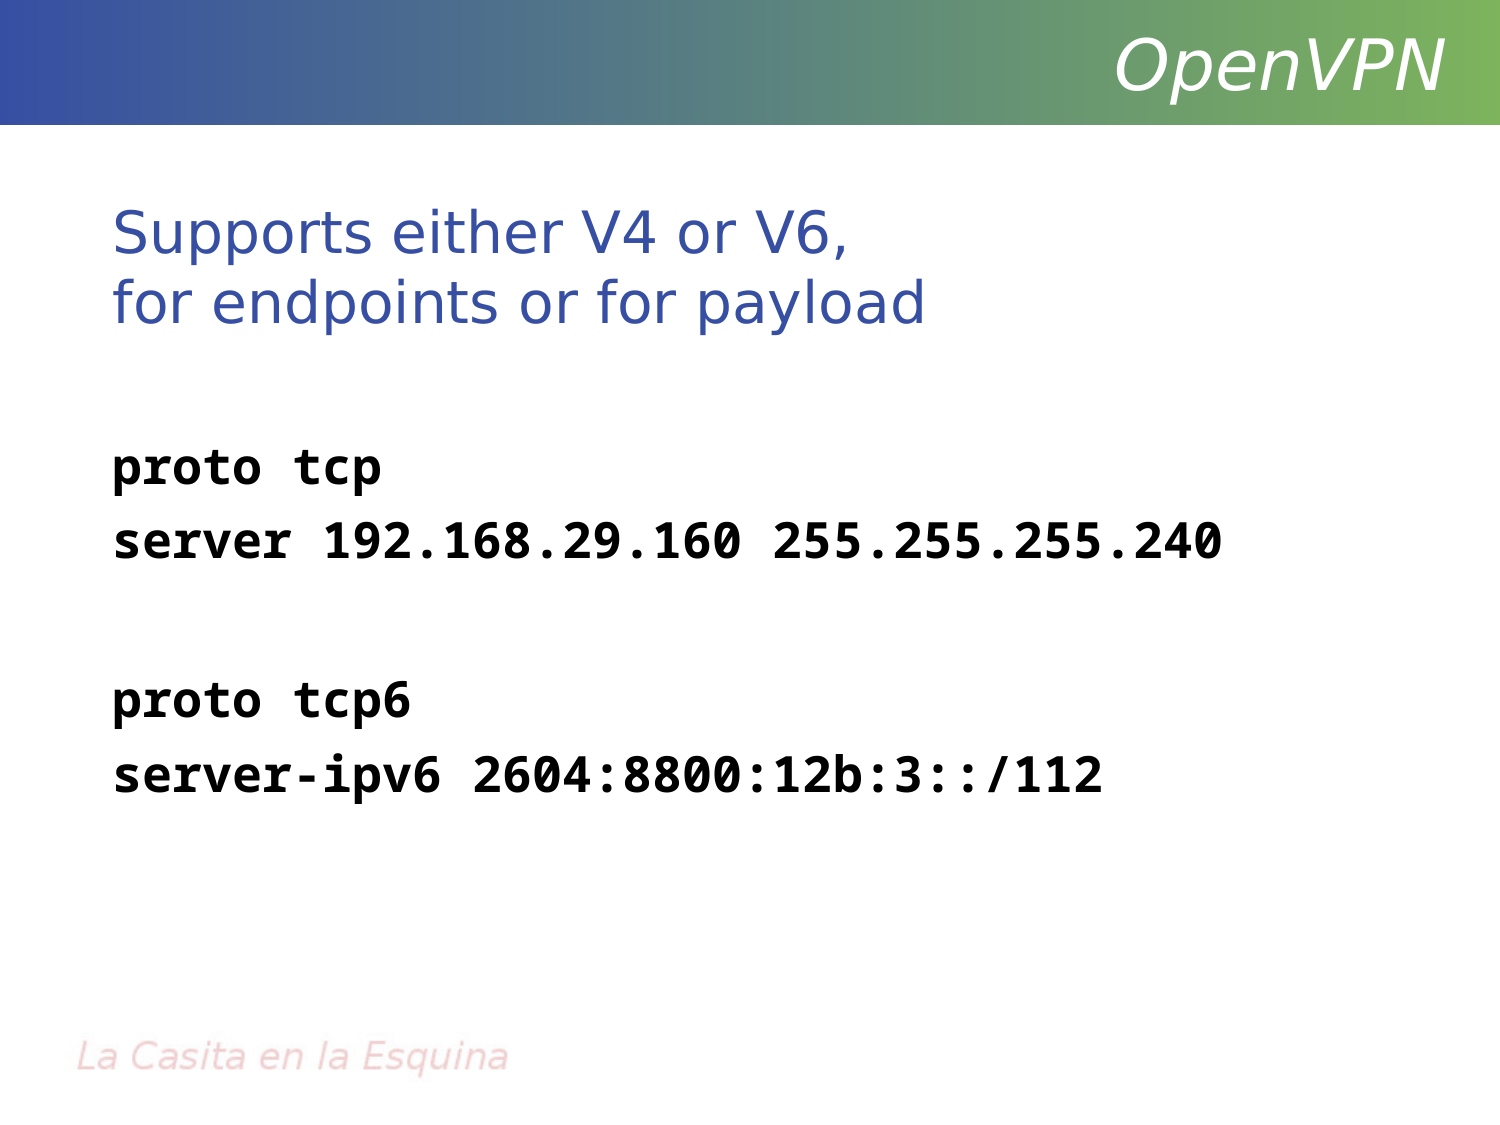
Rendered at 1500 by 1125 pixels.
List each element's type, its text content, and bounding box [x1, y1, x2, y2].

picture [45, 1019, 545, 1095]
list Supports either V4 or V6, for endpoints or for payload proto tcp server 192.168.29.160 255.255.255.240 proto tcp6 server-ipv6 2604:8800:12b:3::/112 [70, 187, 1438, 979]
title OpenVPN [62, 12, 1463, 113]
